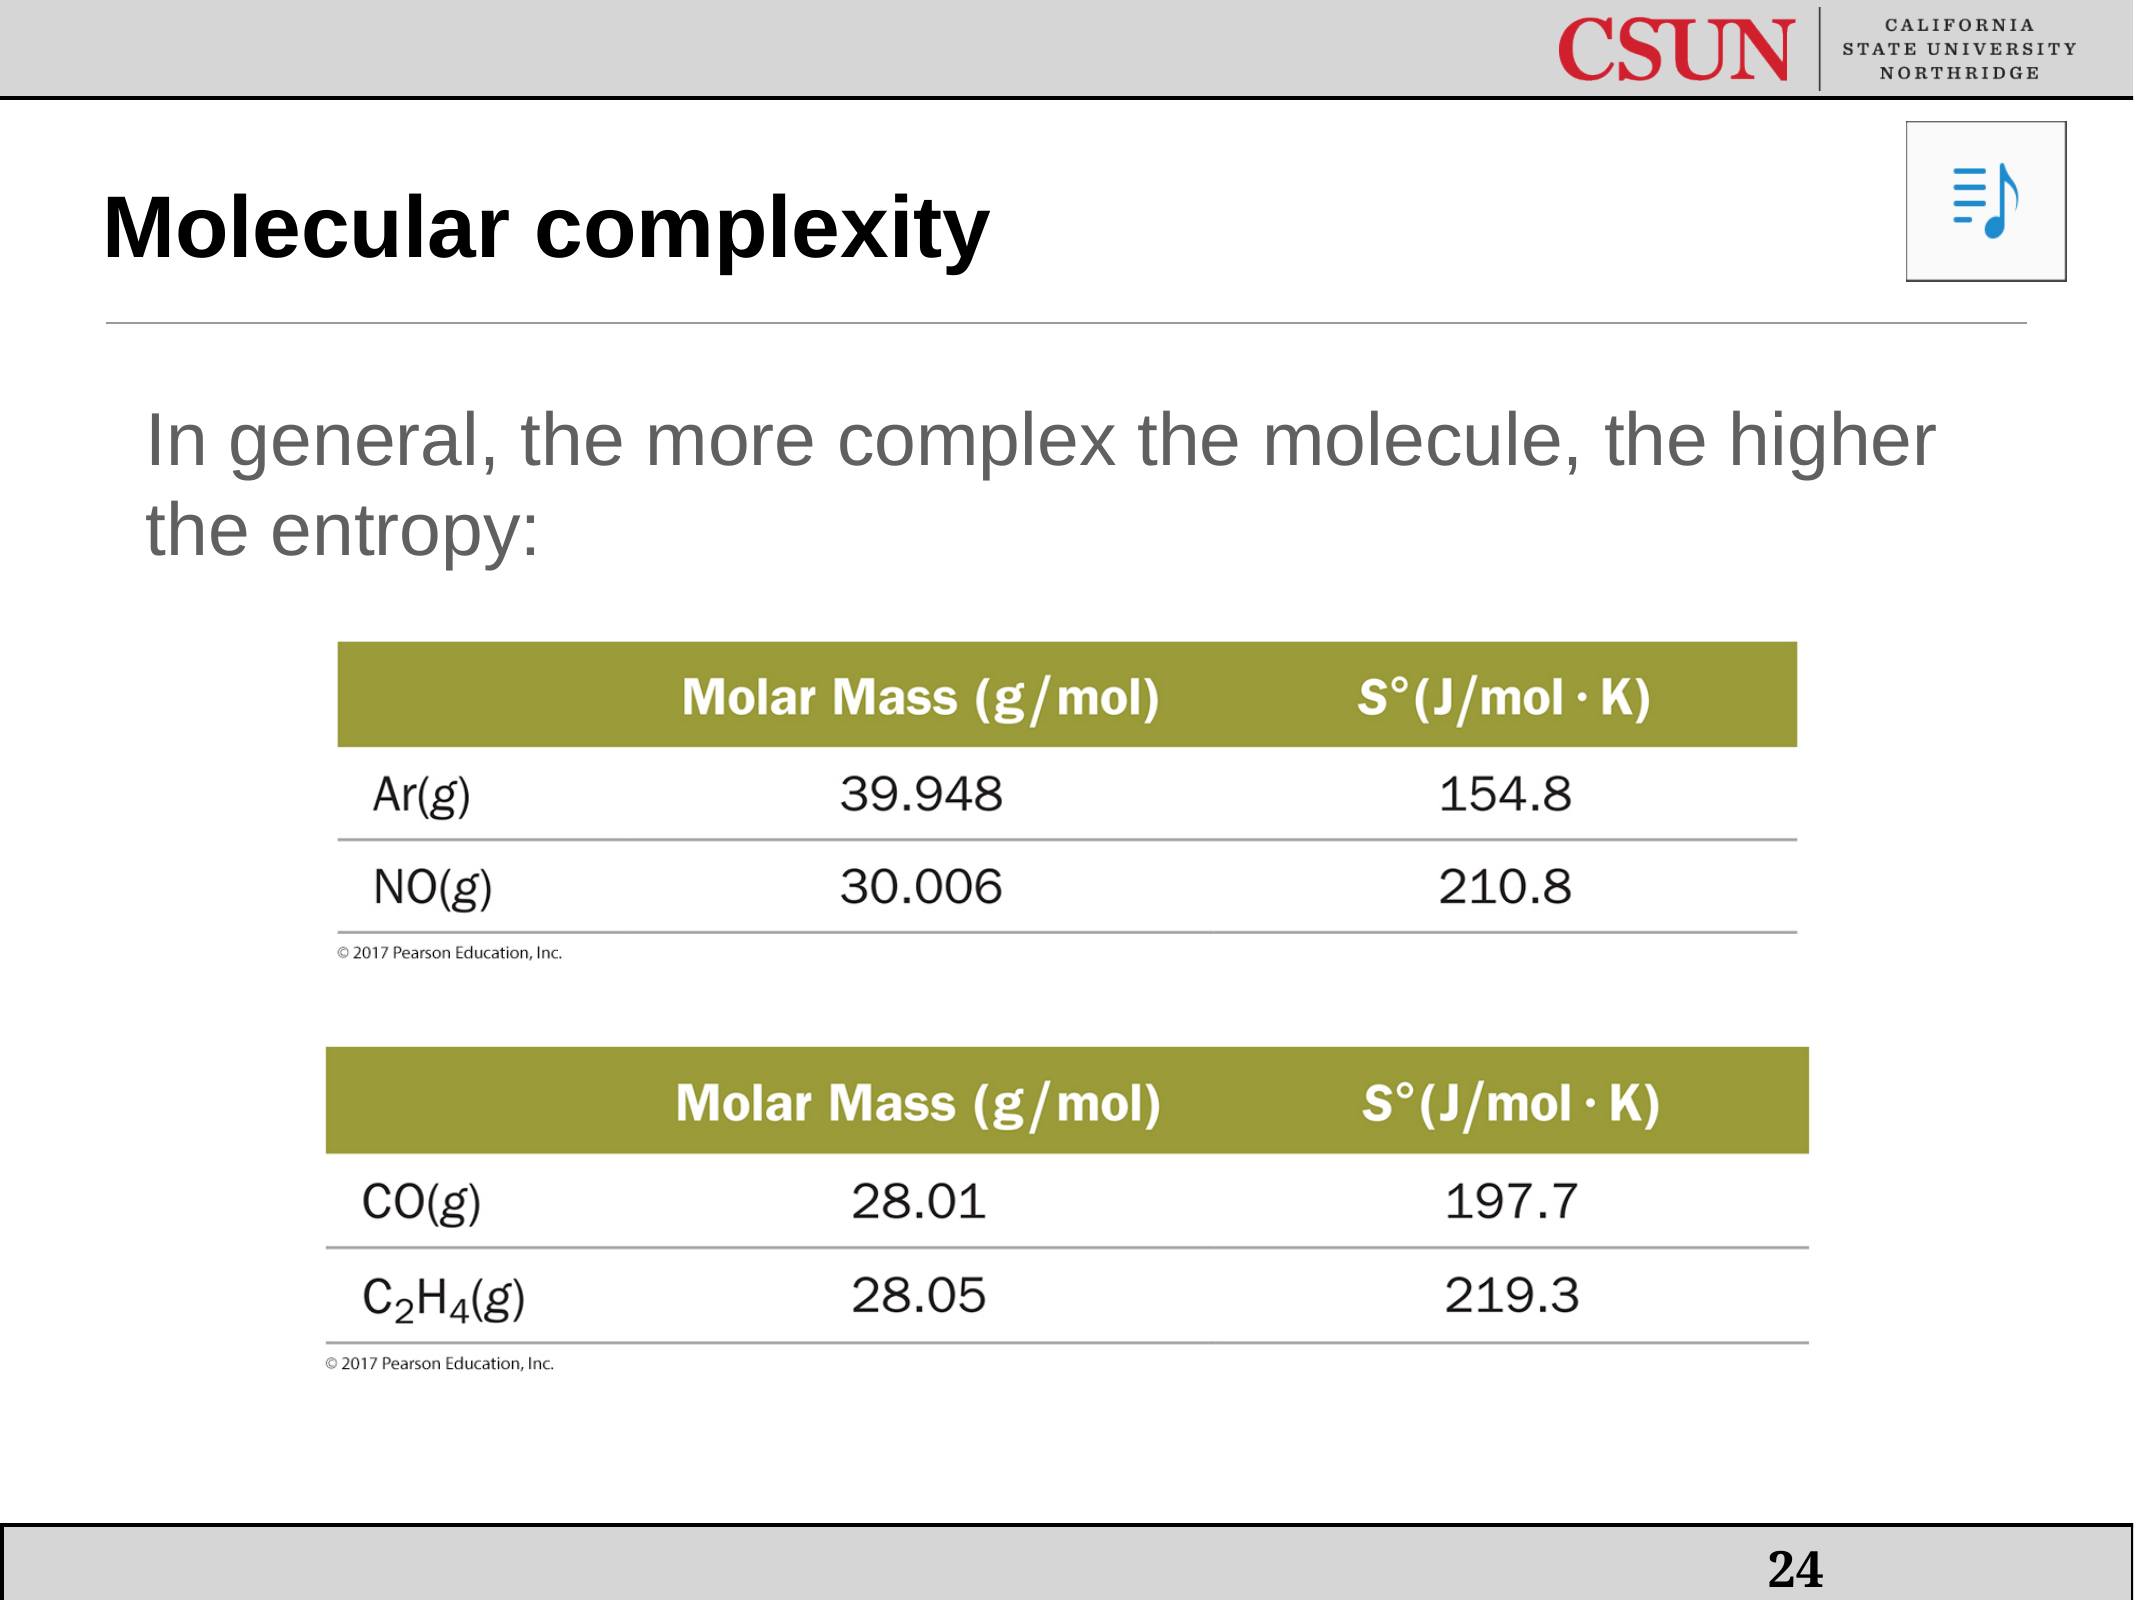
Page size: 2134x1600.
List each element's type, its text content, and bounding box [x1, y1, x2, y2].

picture [1559, 7, 2076, 91]
title Molecular complexity [93, 104, 2040, 284]
picture [326, 630, 1809, 969]
list In general, the more complex the molecule, the higher the entropy: [93, 382, 2040, 631]
picture [314, 1035, 1821, 1380]
text_box [1905, 120, 2068, 283]
